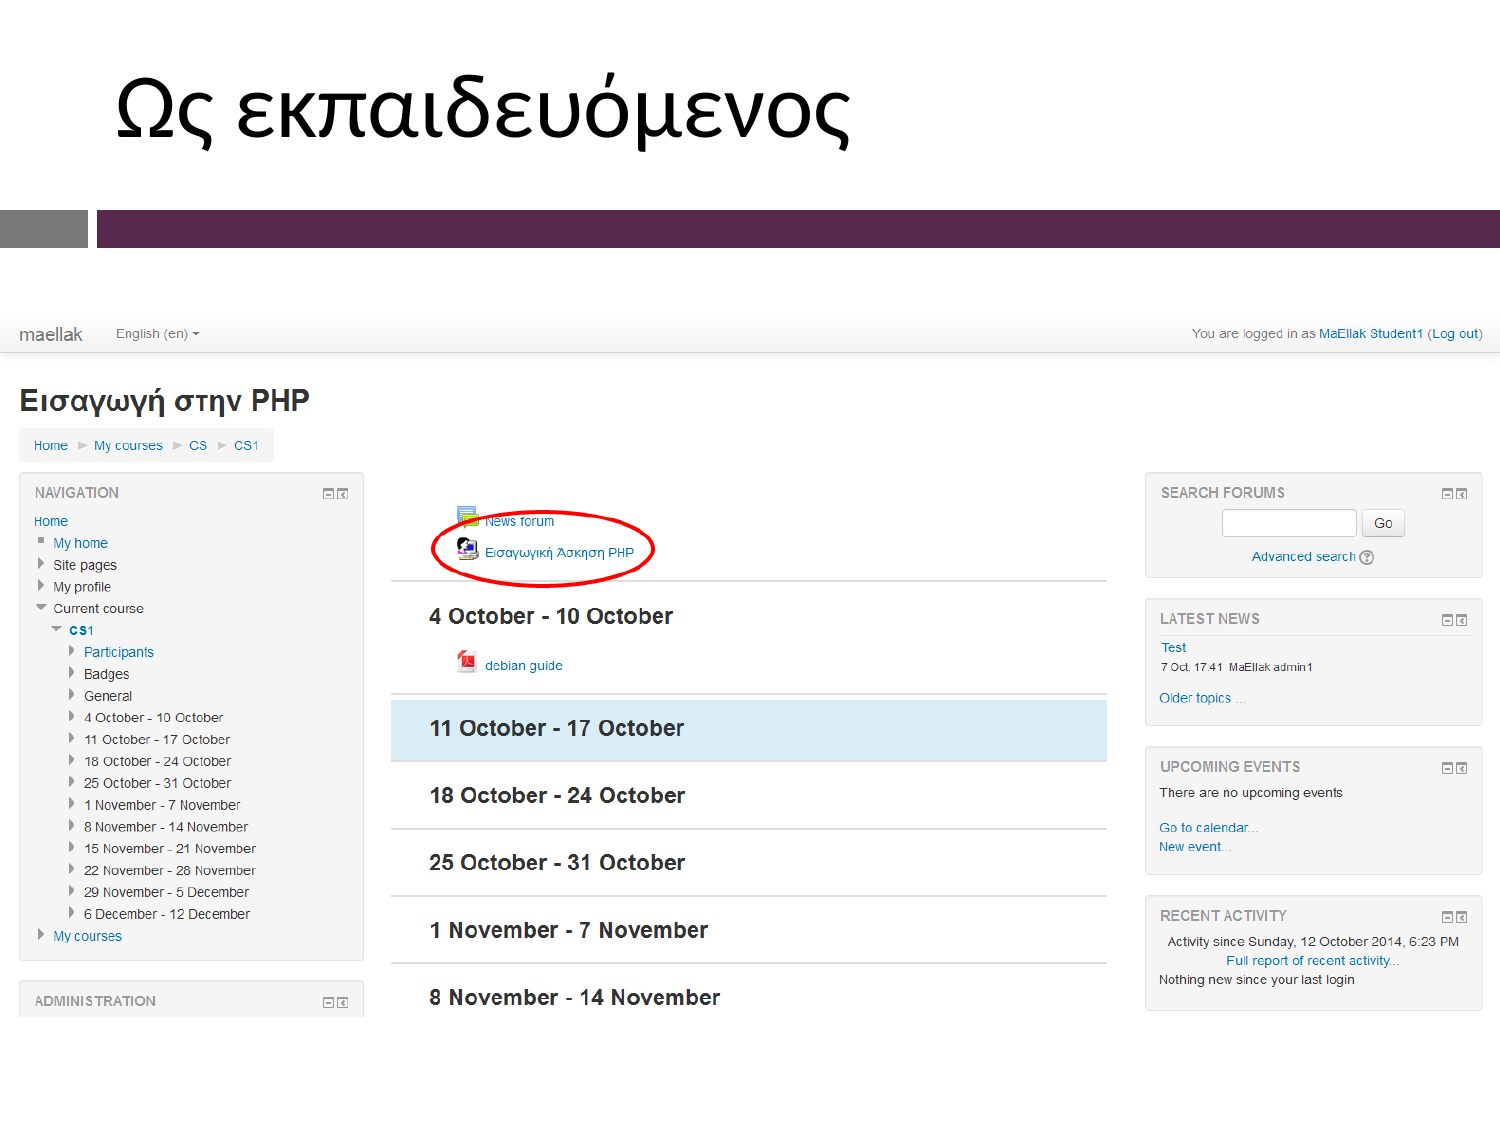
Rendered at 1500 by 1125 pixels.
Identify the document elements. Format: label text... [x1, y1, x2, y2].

title Ως εκπαιδευόμενος [100, 19, 1438, 182]
picture [0, 314, 1500, 1017]
